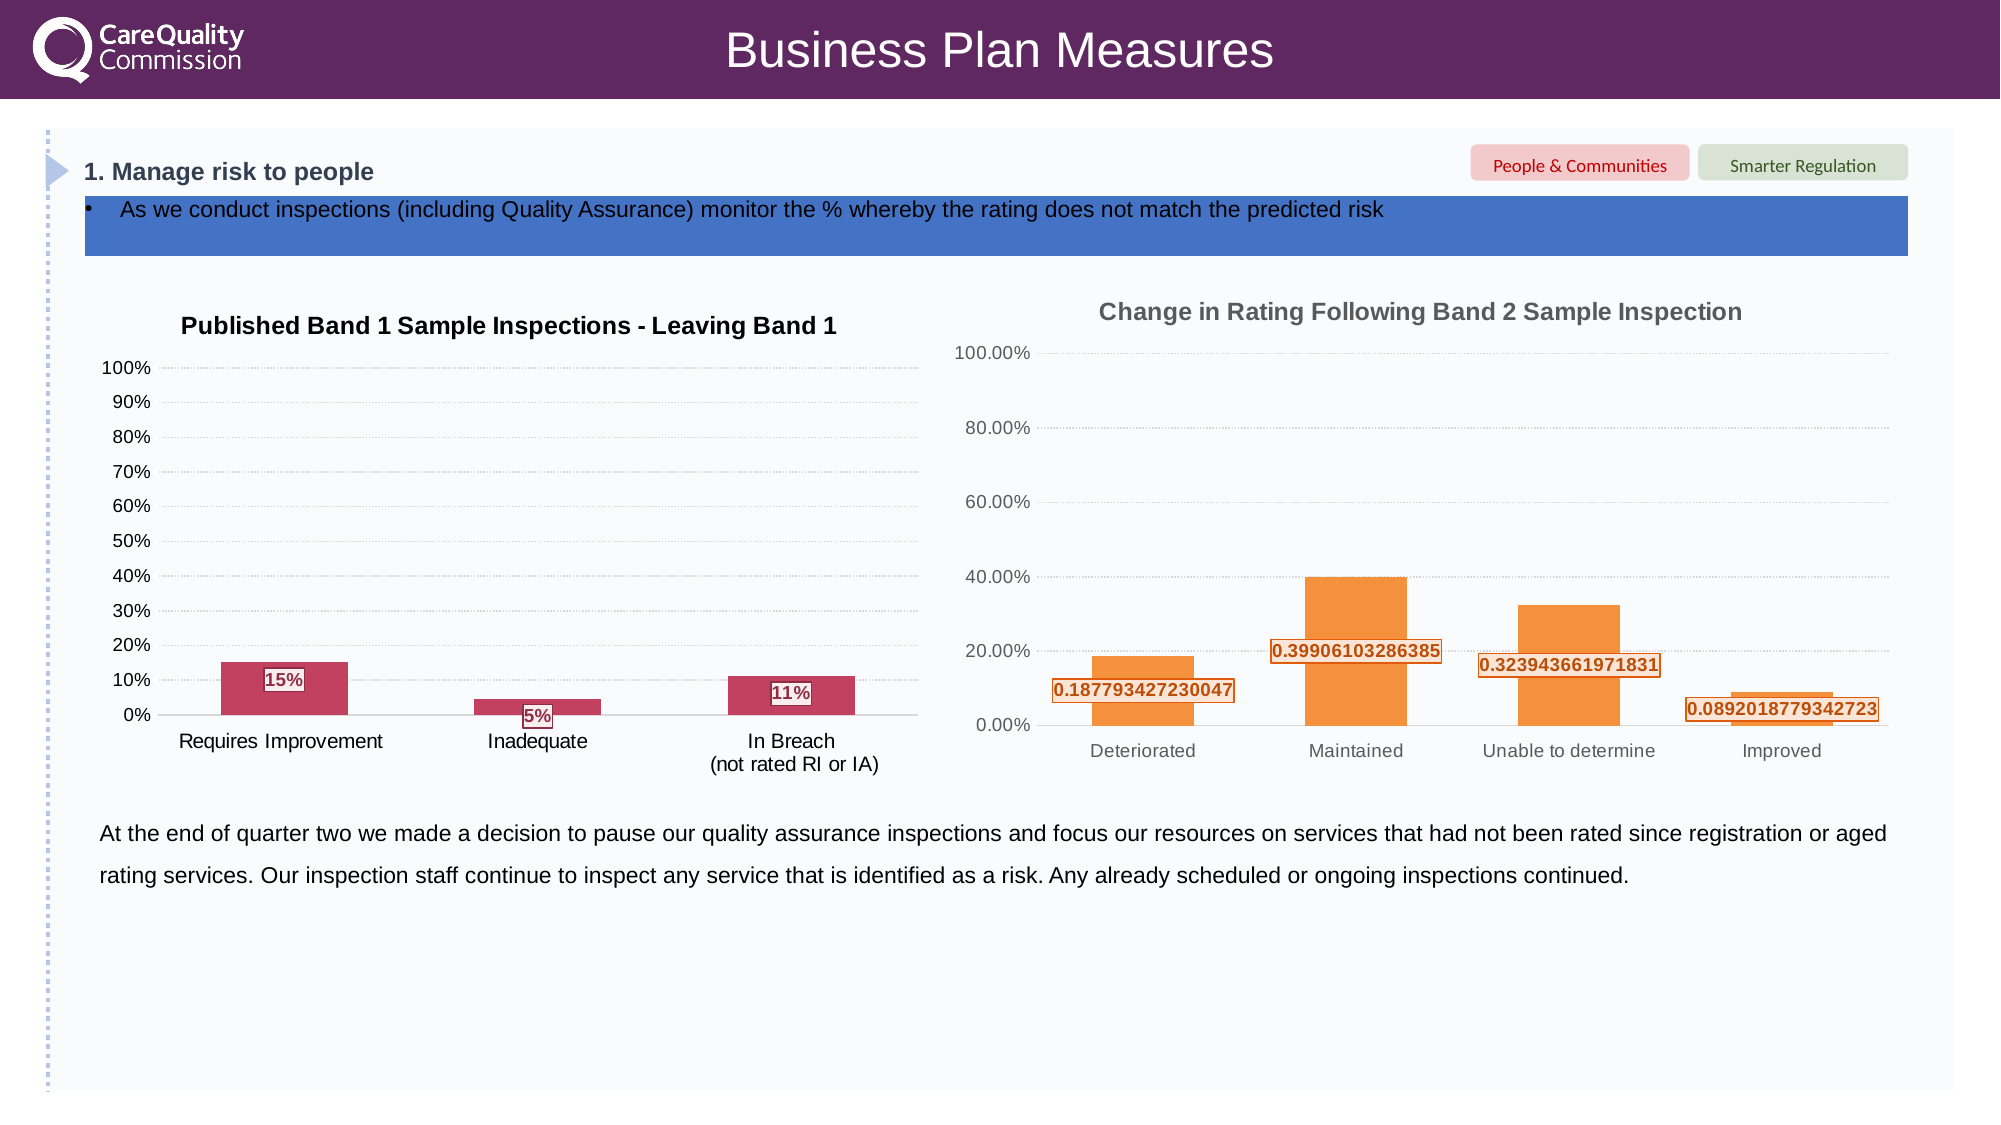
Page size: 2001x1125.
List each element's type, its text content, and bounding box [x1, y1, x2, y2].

table_header As we conduct inspections (including Quality Assurance) monitor the % whereby the rating does not match the predicted risk [85, 196, 1848, 256]
table_header [1848, 196, 1908, 256]
text_box At the end of quarter two we made a decision to pause our quality assurance inspections and focus our resources on services that had not been rated since registration or aged rating services. Our inspection staff continue to inspect any service that is identified as a risk. Any already scheduled or ongoing inspections continued. [84, 797, 1945, 892]
text_box Smarter Regulation [1698, 144, 1909, 181]
text_box [45, 128, 1955, 1091]
text_box [0, 0, 2000, 99]
chart [84, 273, 1909, 787]
text_box 1. Manage risk to people [69, 147, 670, 194]
picture [32, 16, 245, 84]
text_box Business Plan Measures [641, 9, 1358, 86]
text_box People & Communities [1470, 144, 1690, 181]
